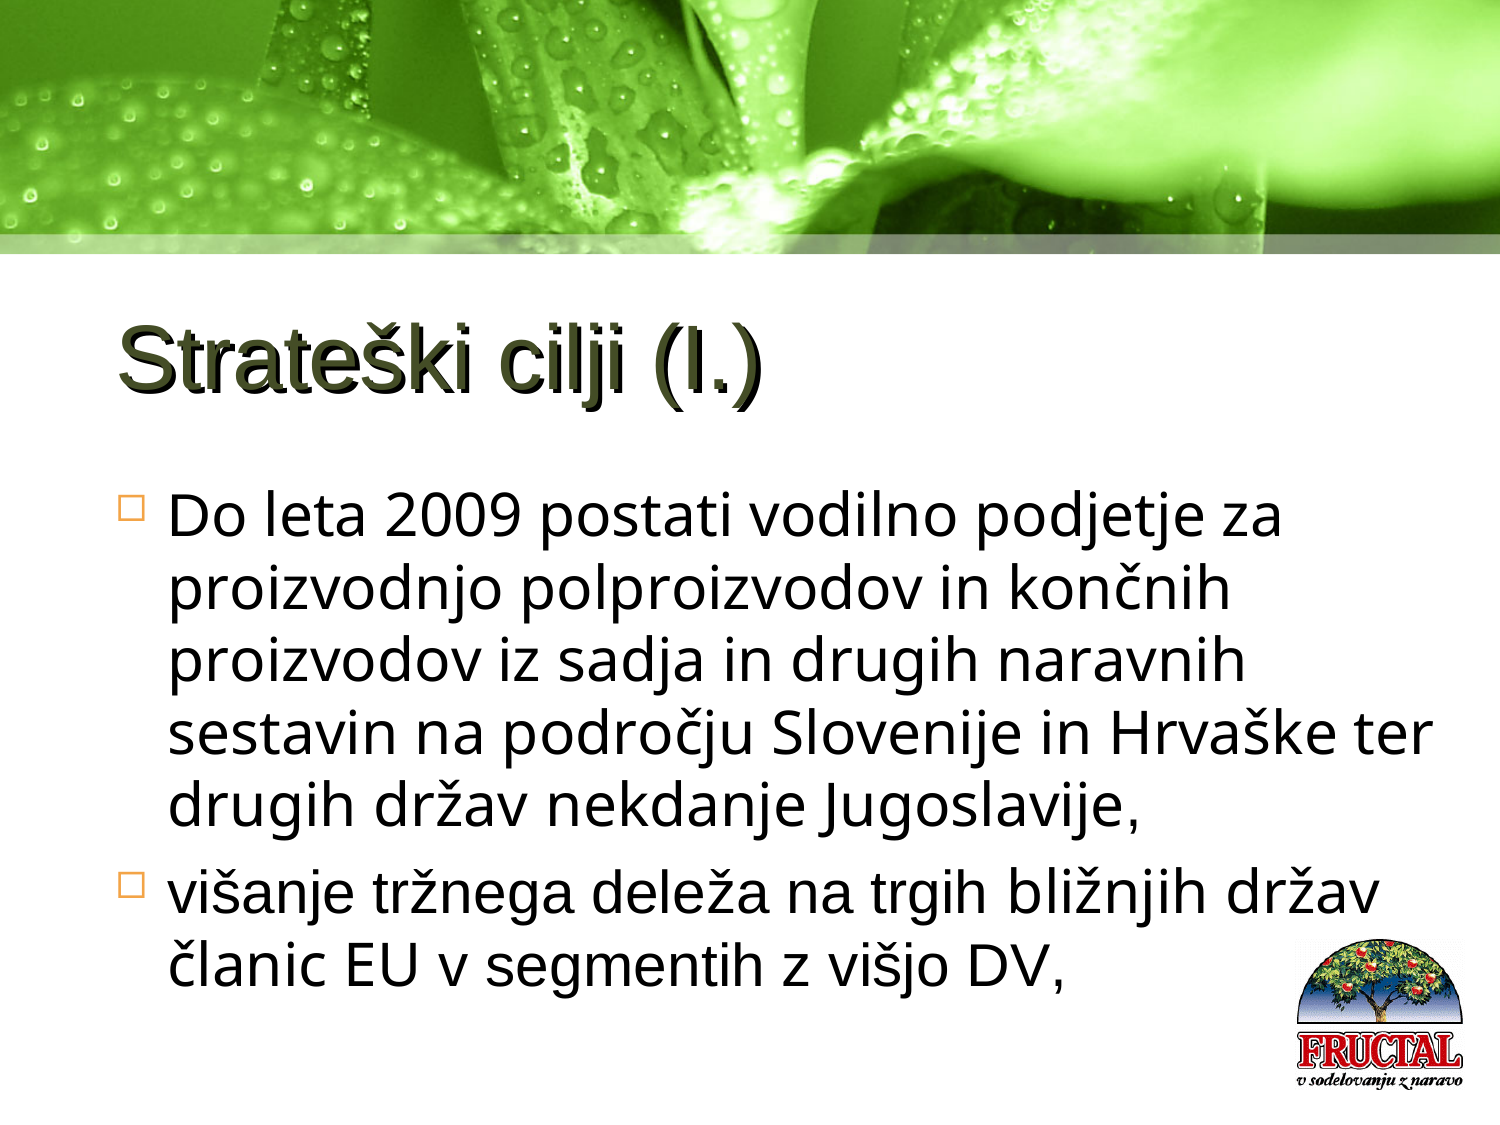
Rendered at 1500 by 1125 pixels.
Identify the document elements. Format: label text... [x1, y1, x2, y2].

list Do leta 2009 postati vodilno podjetje za proizvodnjo polproizvodov in končnih proizvodov iz sadja in drugih naravnih sestavin na področju Slovenije in Hrvaške ter drugih držav nekdanje Jugoslavije, višanje tržnega deleža na trgih bližnjih držav članic EU v segmentih z višjo DV, [100, 468, 1459, 1027]
title Strateški cilji (I.) [100, 271, 1438, 435]
picture [0, 0, 1500, 1125]
